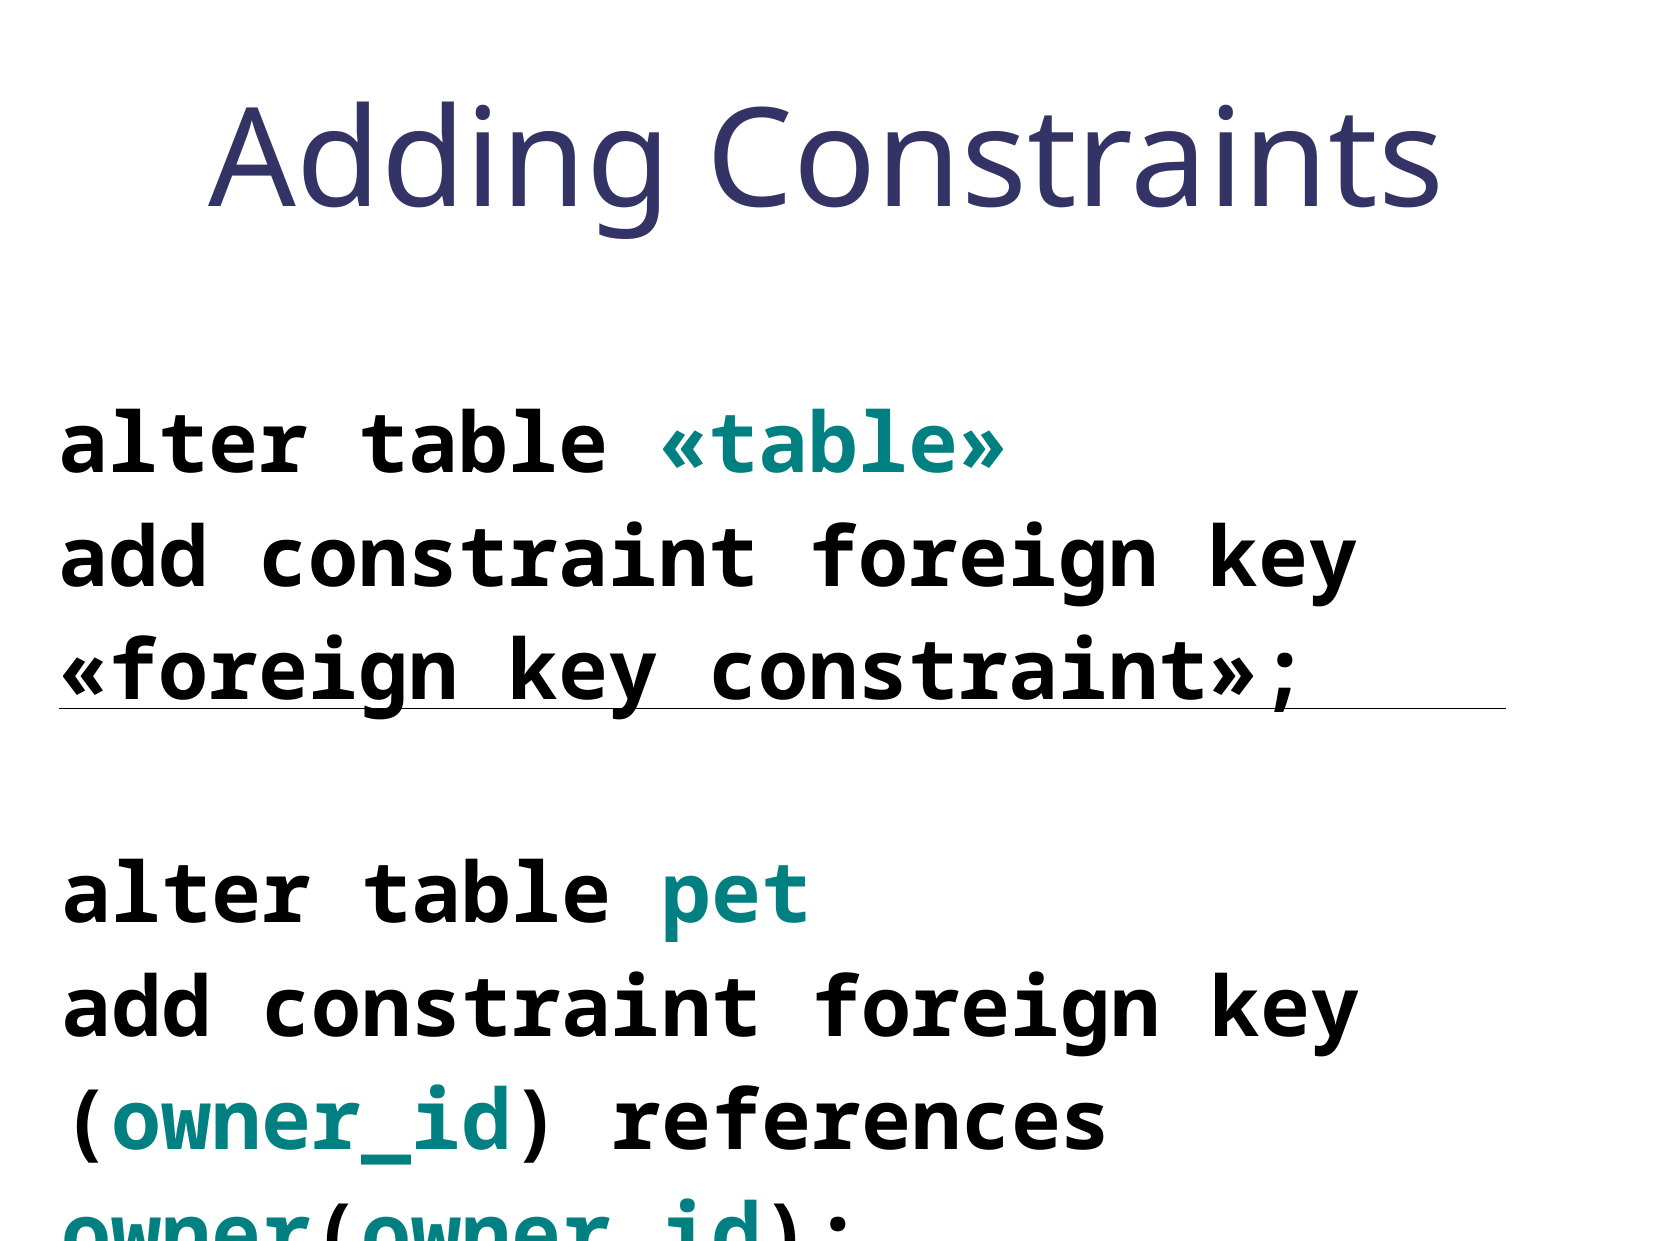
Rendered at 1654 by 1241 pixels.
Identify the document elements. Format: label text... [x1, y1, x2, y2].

title Adding Constraints [82, 56, 1571, 250]
subtitle alter table «table» add constraint foreign key «foreign key constraint»; [59, 383, 1597, 672]
text_box alter table pet add constraint foreign key (owner_id) references owner(owner_id); [61, 833, 1565, 1219]
